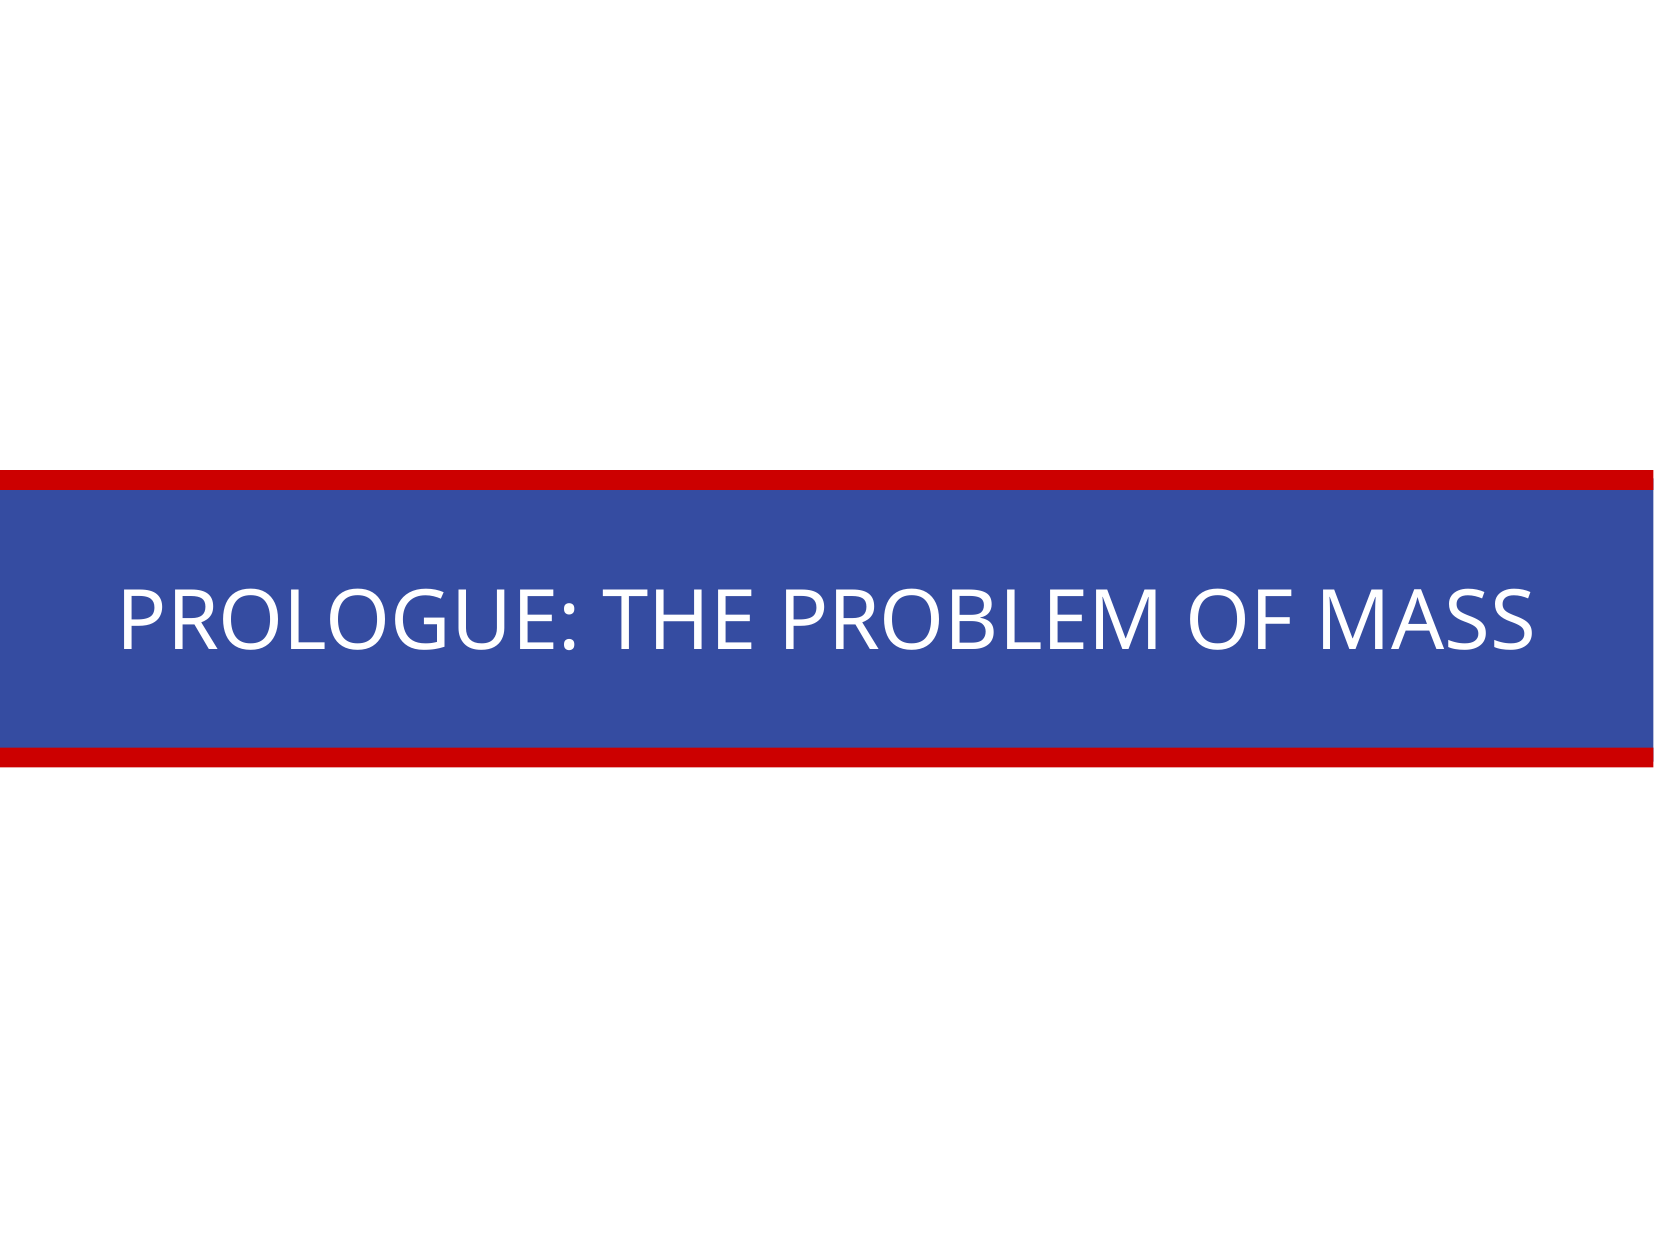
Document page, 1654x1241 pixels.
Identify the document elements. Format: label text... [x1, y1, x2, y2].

subtitle PROLOGUE: THE PROBLEM OF MASS [0, 487, 1654, 747]
